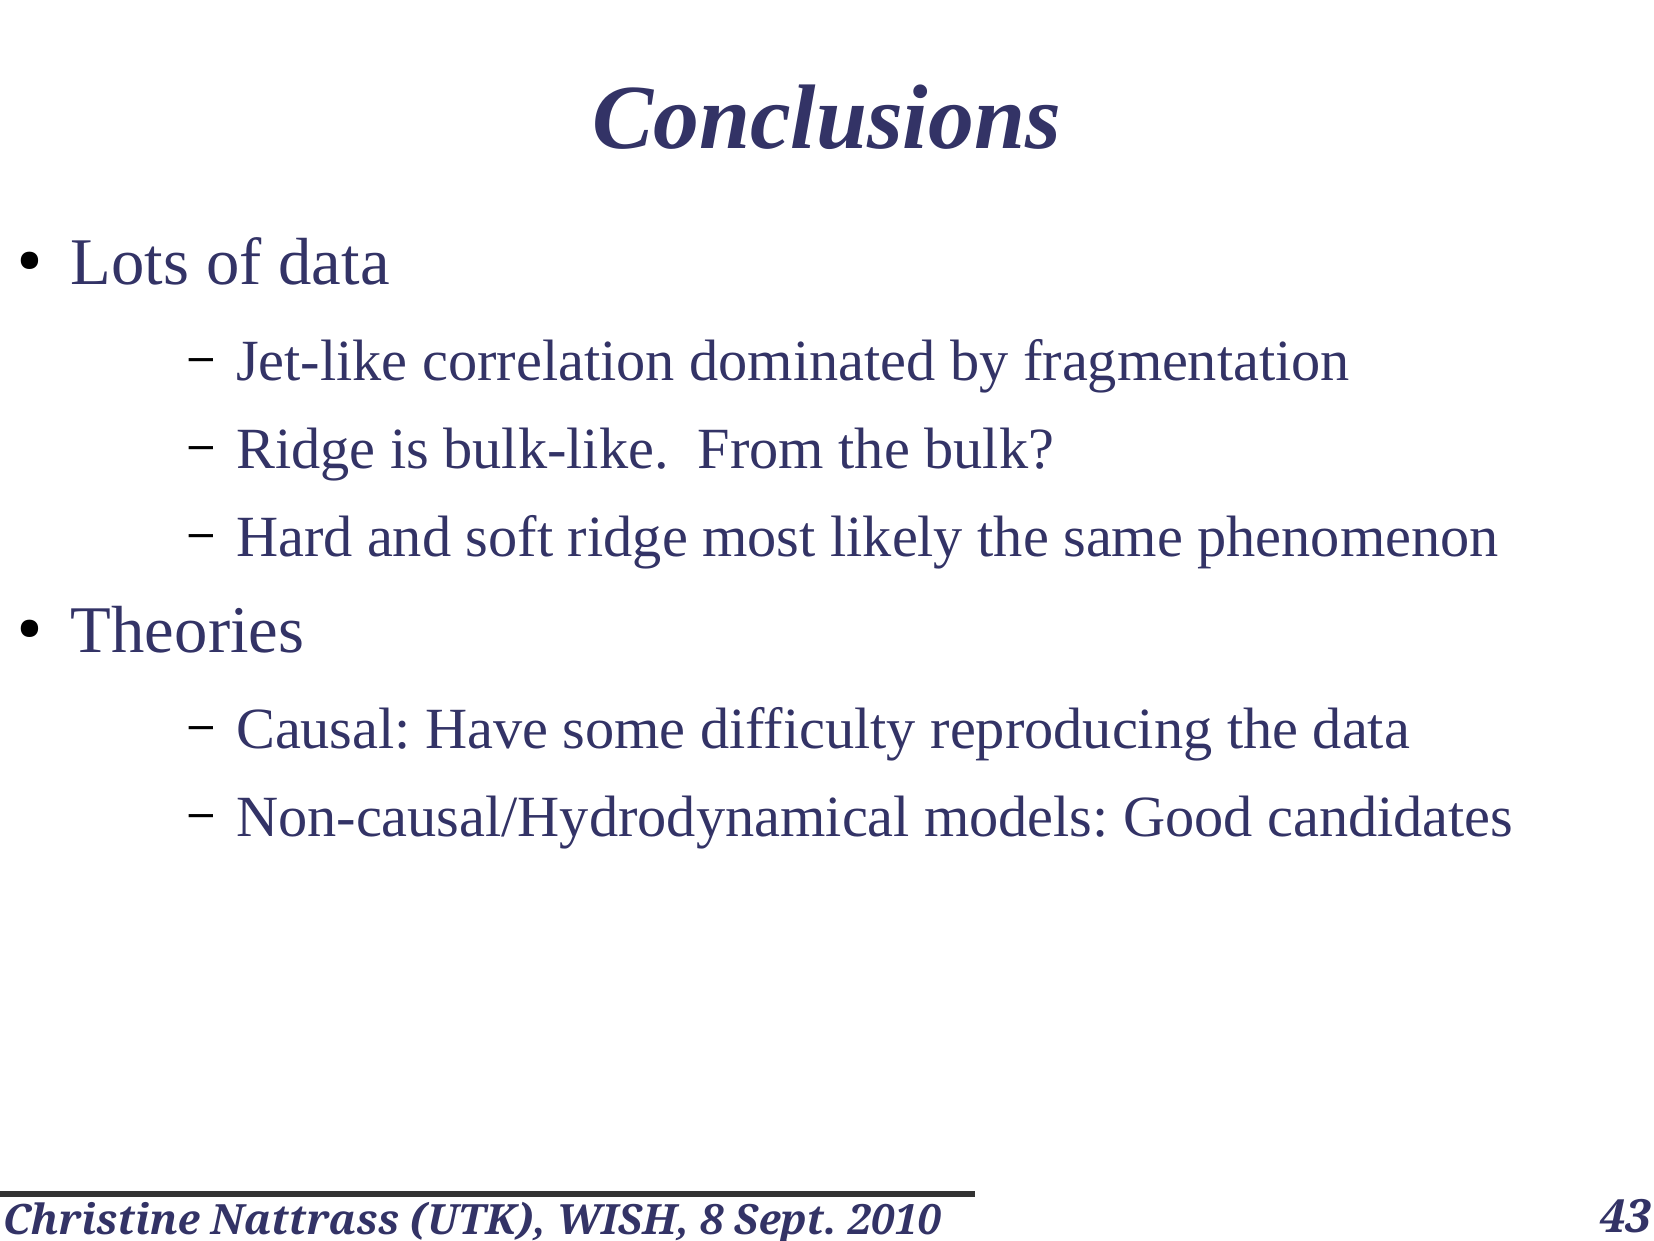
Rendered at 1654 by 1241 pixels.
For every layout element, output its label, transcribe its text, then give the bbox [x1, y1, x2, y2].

list Lots of data Jet-like correlation dominated by fragmentation Ridge is bulk-like. From the bulk? Hard and soft ridge most likely the same phenomenon Theories Causal: Have some difficulty reproducing the data Non-causal/Hydrodynamical models: Good candidates [0, 225, 1654, 1029]
title Conclusions [82, 21, 1571, 214]
